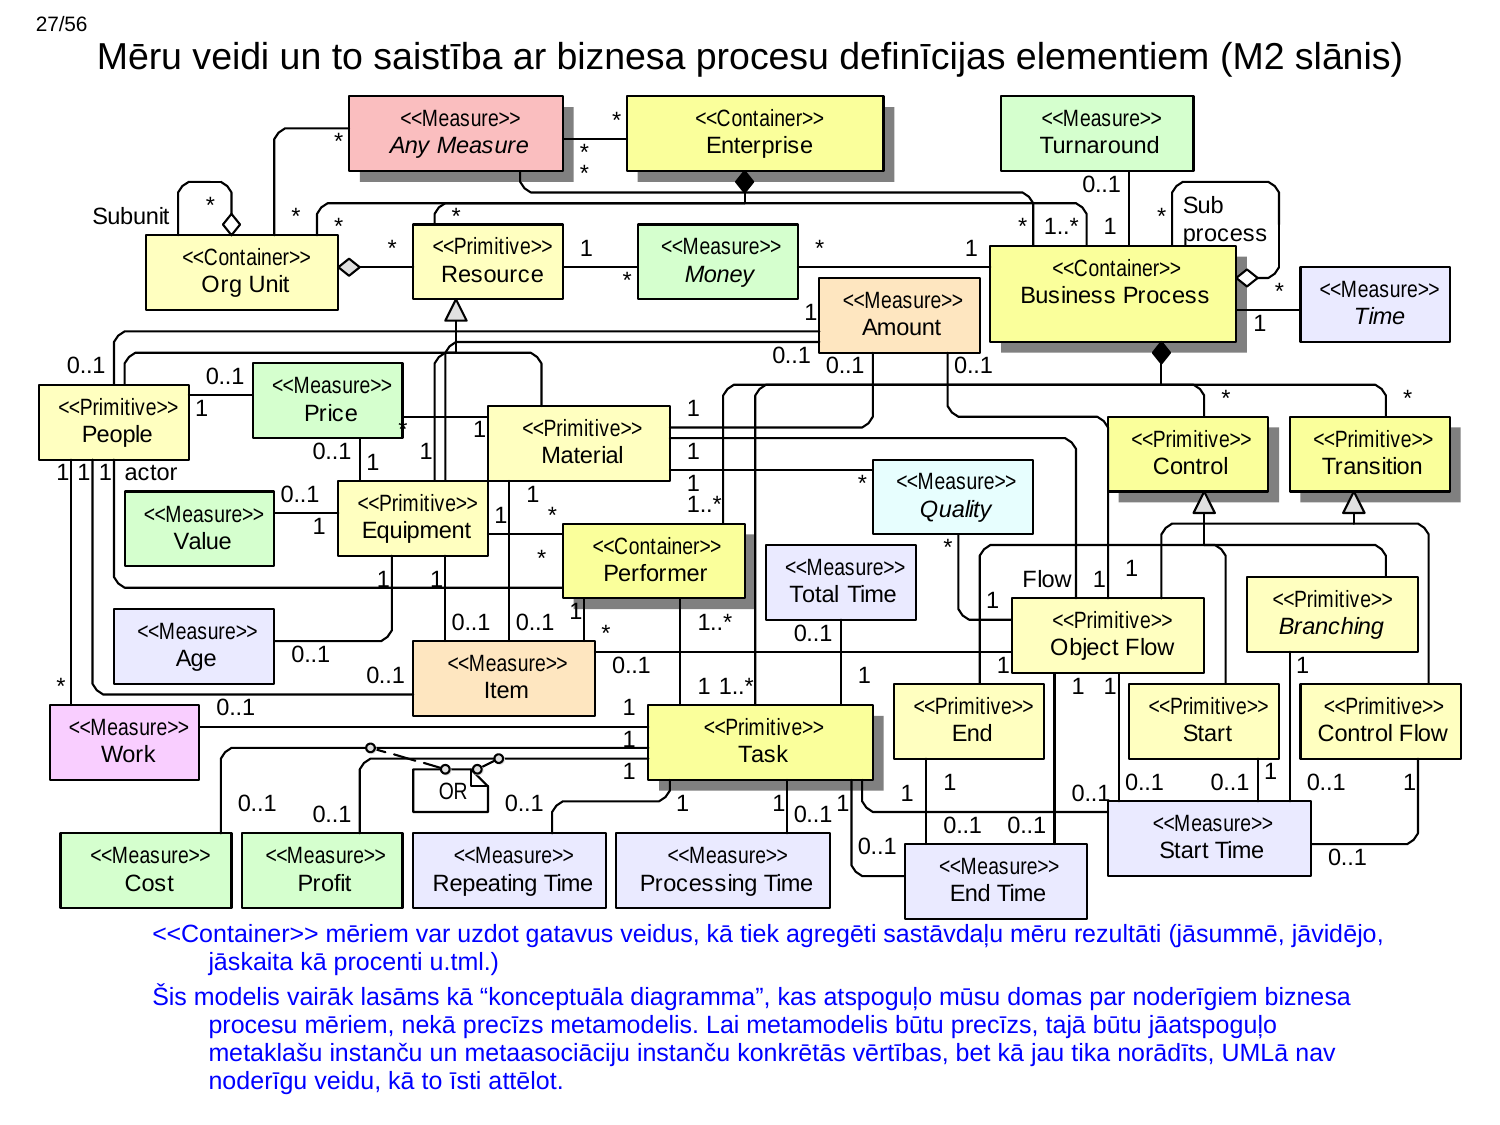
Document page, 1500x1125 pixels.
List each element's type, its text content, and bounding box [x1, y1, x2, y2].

title Mēru veidi un to saistība ar biznesa procesu definīcijas elementiem (M2 slānis) [37, 24, 1463, 75]
picture [17, 75, 1493, 951]
list <<Container>> mēriem var uzdot gatavus veidus, kā tiek agregēti sastāvdaļu mēru rezultāti (jāsummē, jāvidējo, jāskaita kā procenti u.tml.) Šis modelis vairāk lasāms kā “konceptuāla diagramma”, kas atspoguļo mūsu domas par noderīgiem biznesa procesu mēriem, nekā precīzs metamodelis. Lai metamodelis būtu precīzs, tajā būtu jāatspoguļo metaklašu instanču un metaasociāciju instanču konkrētās vērtības, bet kā jau tika norādīts, UMLā nav noderīgu veidu, kā to īsti attēlot. [137, 912, 1413, 1125]
